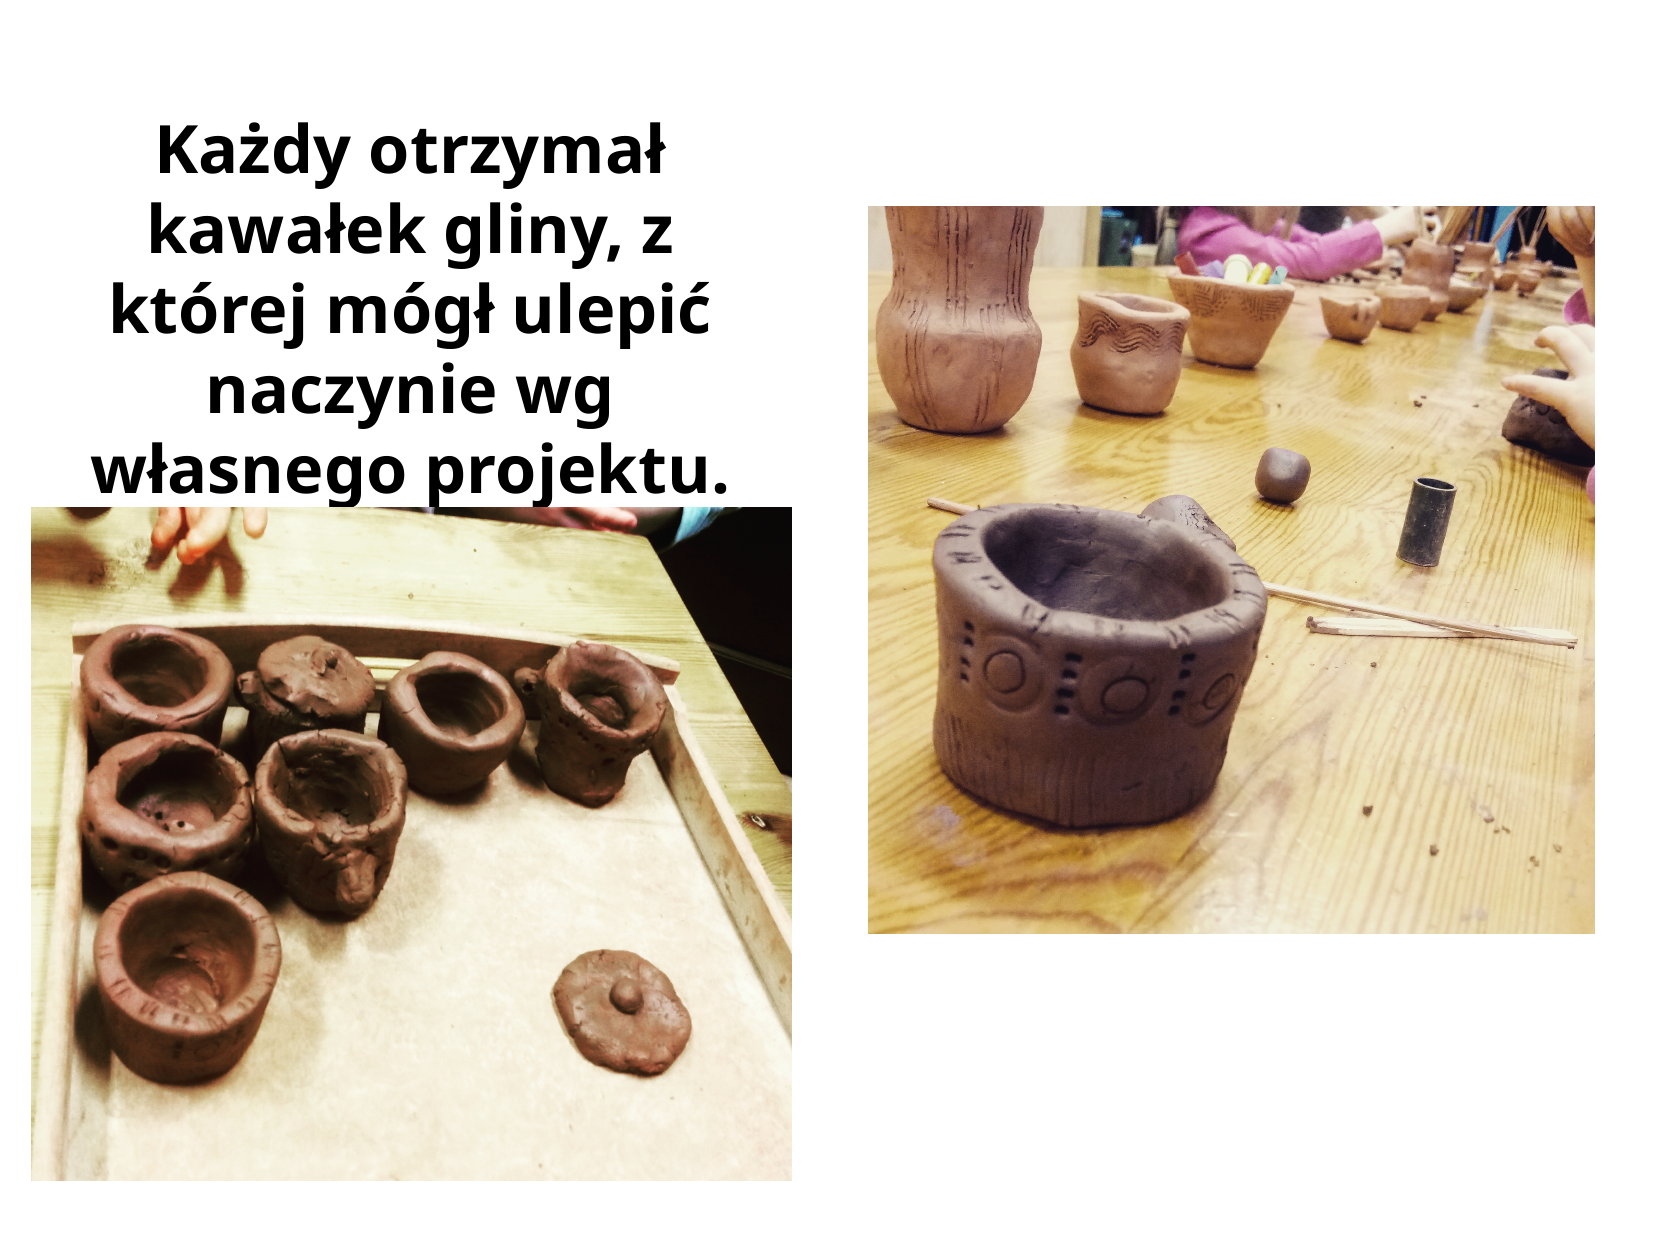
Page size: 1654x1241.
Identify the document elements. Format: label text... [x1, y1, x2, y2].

list Każdy otrzymał kawałek gliny, z której mógł ulepić naczynie wg własnego projektu. [47, 106, 774, 507]
picture [868, 206, 1595, 934]
picture [31, 507, 792, 1181]
